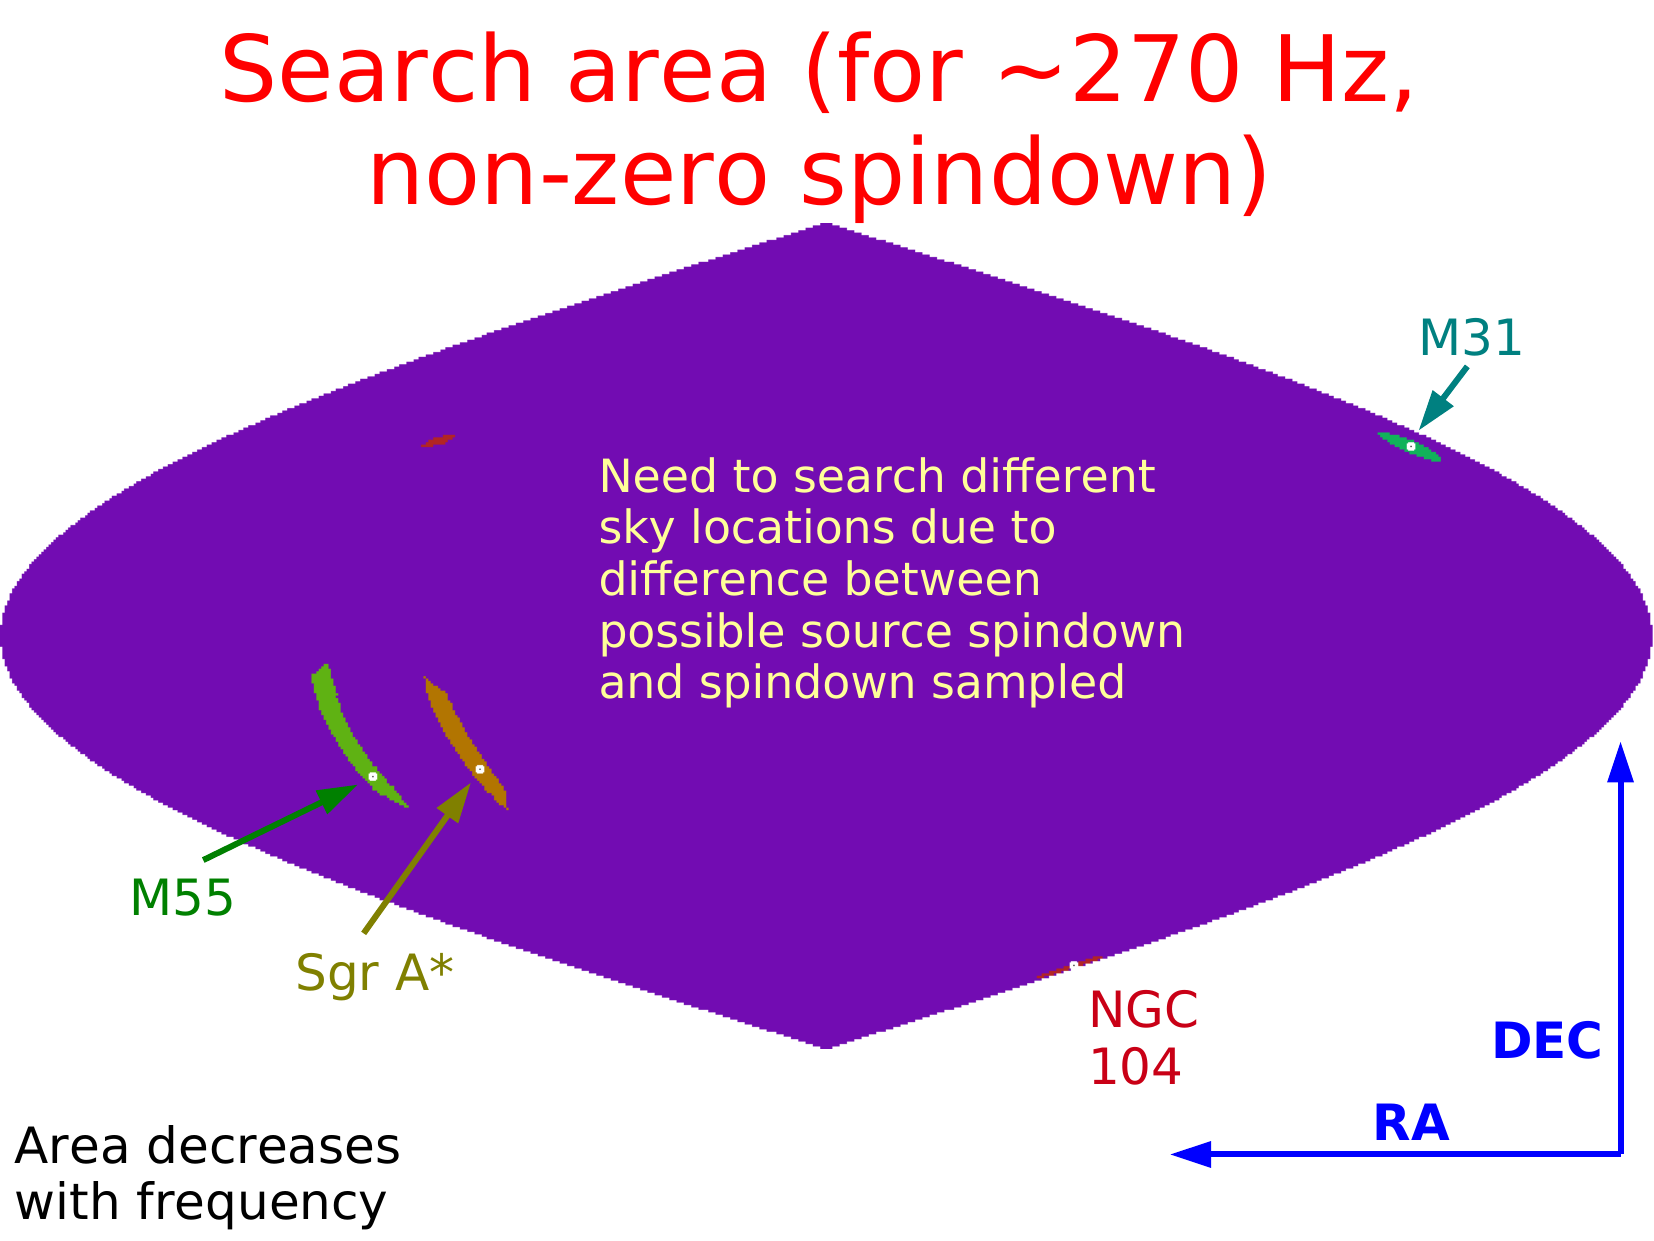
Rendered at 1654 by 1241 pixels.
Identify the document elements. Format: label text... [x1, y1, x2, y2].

text_box M31 [1403, 303, 1560, 377]
title Search area (for ~270 Hz, non-zero spindown) [114, 16, 1527, 228]
text_box Area decreases with frequency [0, 1110, 471, 1241]
text_box M55 [114, 862, 260, 936]
text_box Need to search different sky locations due to difference between possible source spindown and spindown sampled [583, 443, 1215, 719]
text_box Sgr A* [280, 937, 508, 1011]
text_box DEC [1476, 1006, 1633, 1080]
text_box NGC104 [1073, 975, 1240, 1105]
text_box RA [1358, 1087, 1509, 1161]
picture [0, 223, 1654, 1049]
